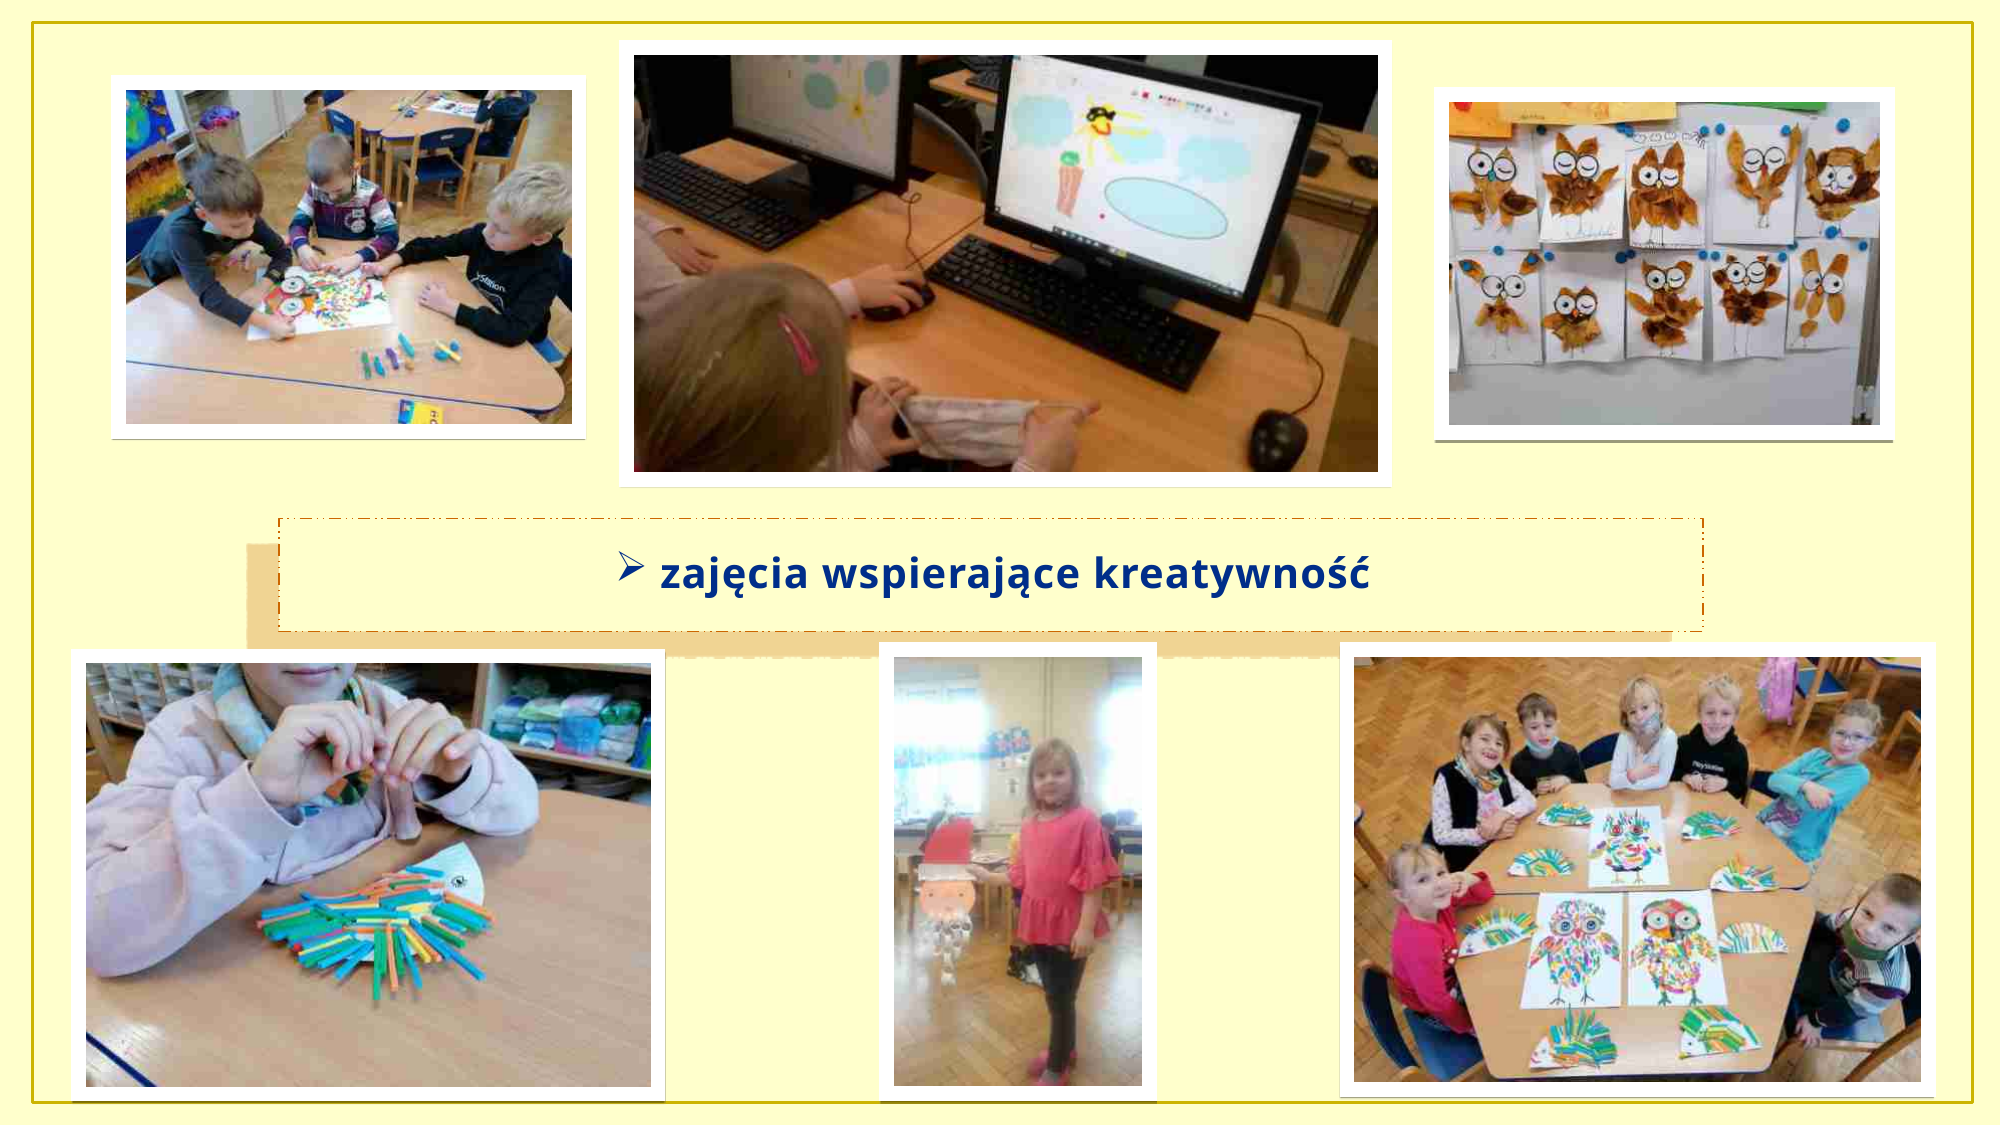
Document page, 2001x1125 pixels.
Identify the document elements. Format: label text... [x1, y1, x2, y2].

text_box [278, 518, 1704, 632]
picture [633, 54, 1378, 473]
picture [893, 656, 1142, 1087]
picture [1354, 656, 1922, 1083]
picture [125, 90, 572, 425]
text_box zajęcia wspierające kreatywność [600, 539, 1387, 605]
picture [85, 663, 651, 1087]
picture [1448, 101, 1881, 426]
